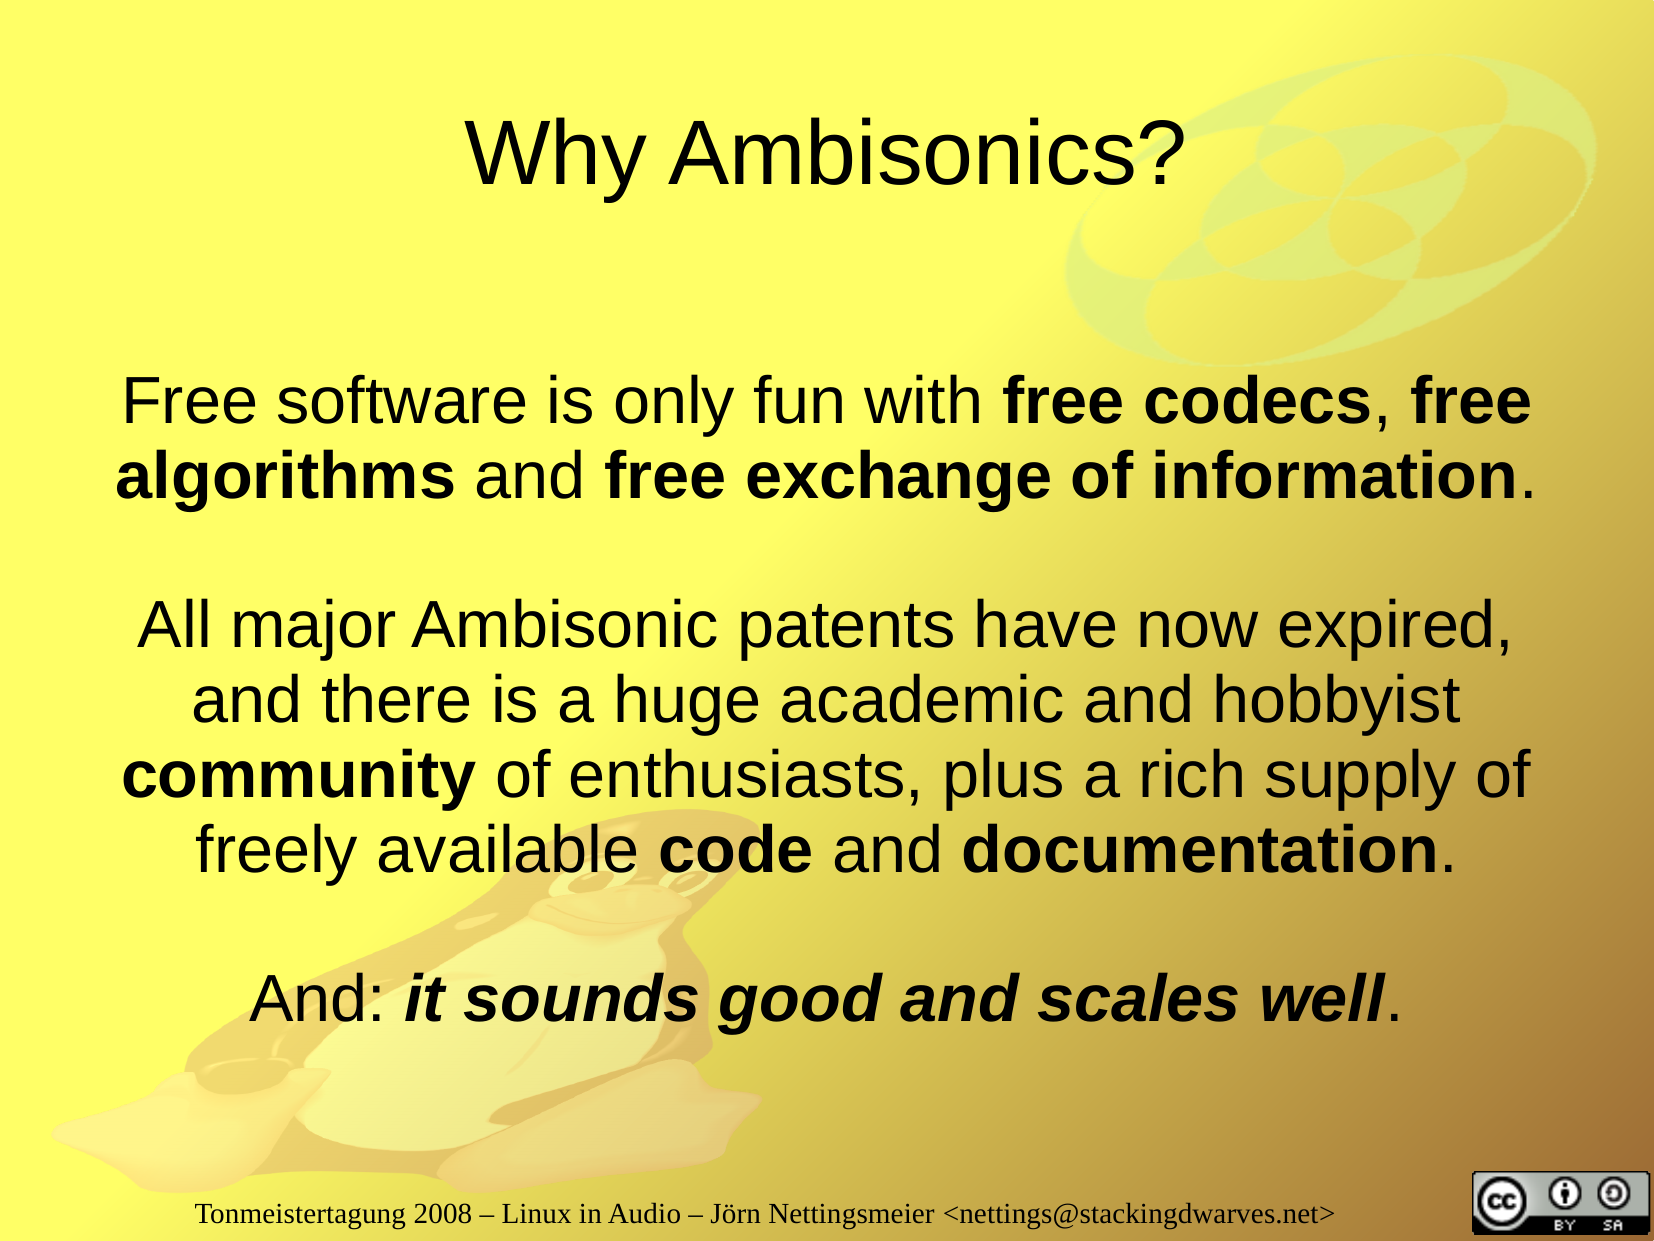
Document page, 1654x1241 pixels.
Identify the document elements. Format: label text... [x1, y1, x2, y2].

picture [1472, 1171, 1651, 1235]
title Why Ambisonics? [82, 49, 1571, 257]
subtitle Free software is only fun with free codecs, free algorithms and free exchange of information. All major Ambisonic patents have now expired, and there is a huge academic and hobbyist community of enthusiasts, plus a rich supply of freely available code and documentation. And: it sounds good and scales well. [82, 290, 1571, 1109]
